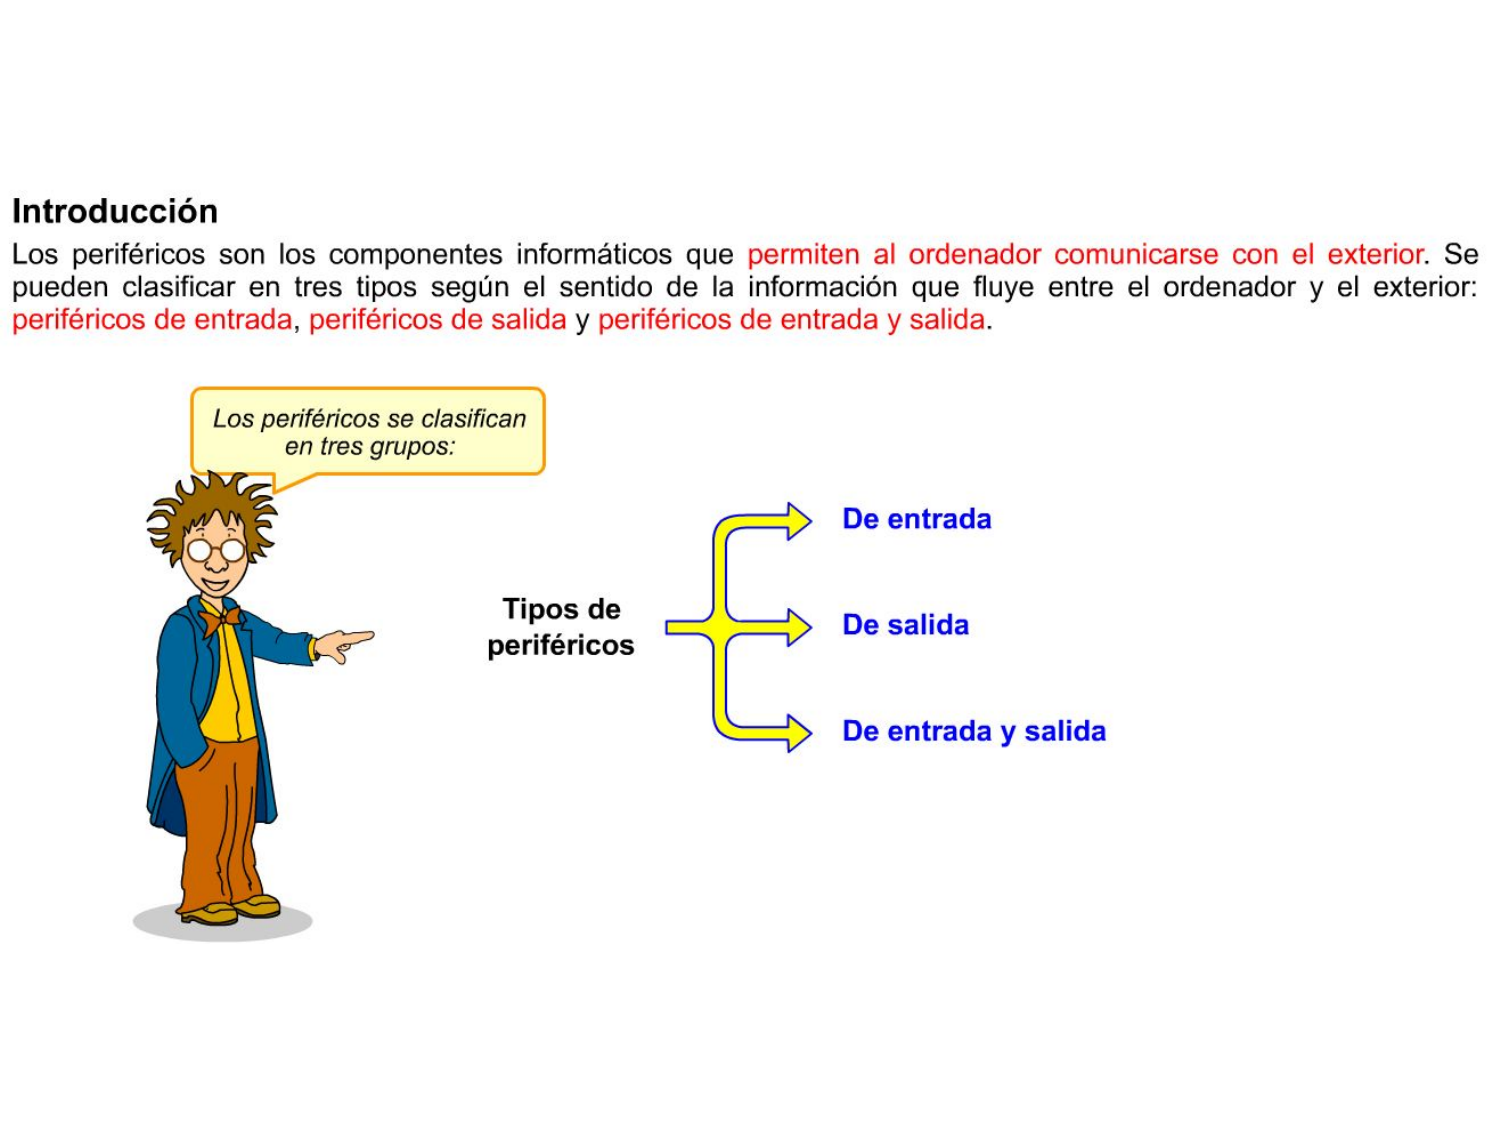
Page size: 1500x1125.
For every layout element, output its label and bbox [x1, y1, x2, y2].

picture [0, 181, 1500, 944]
